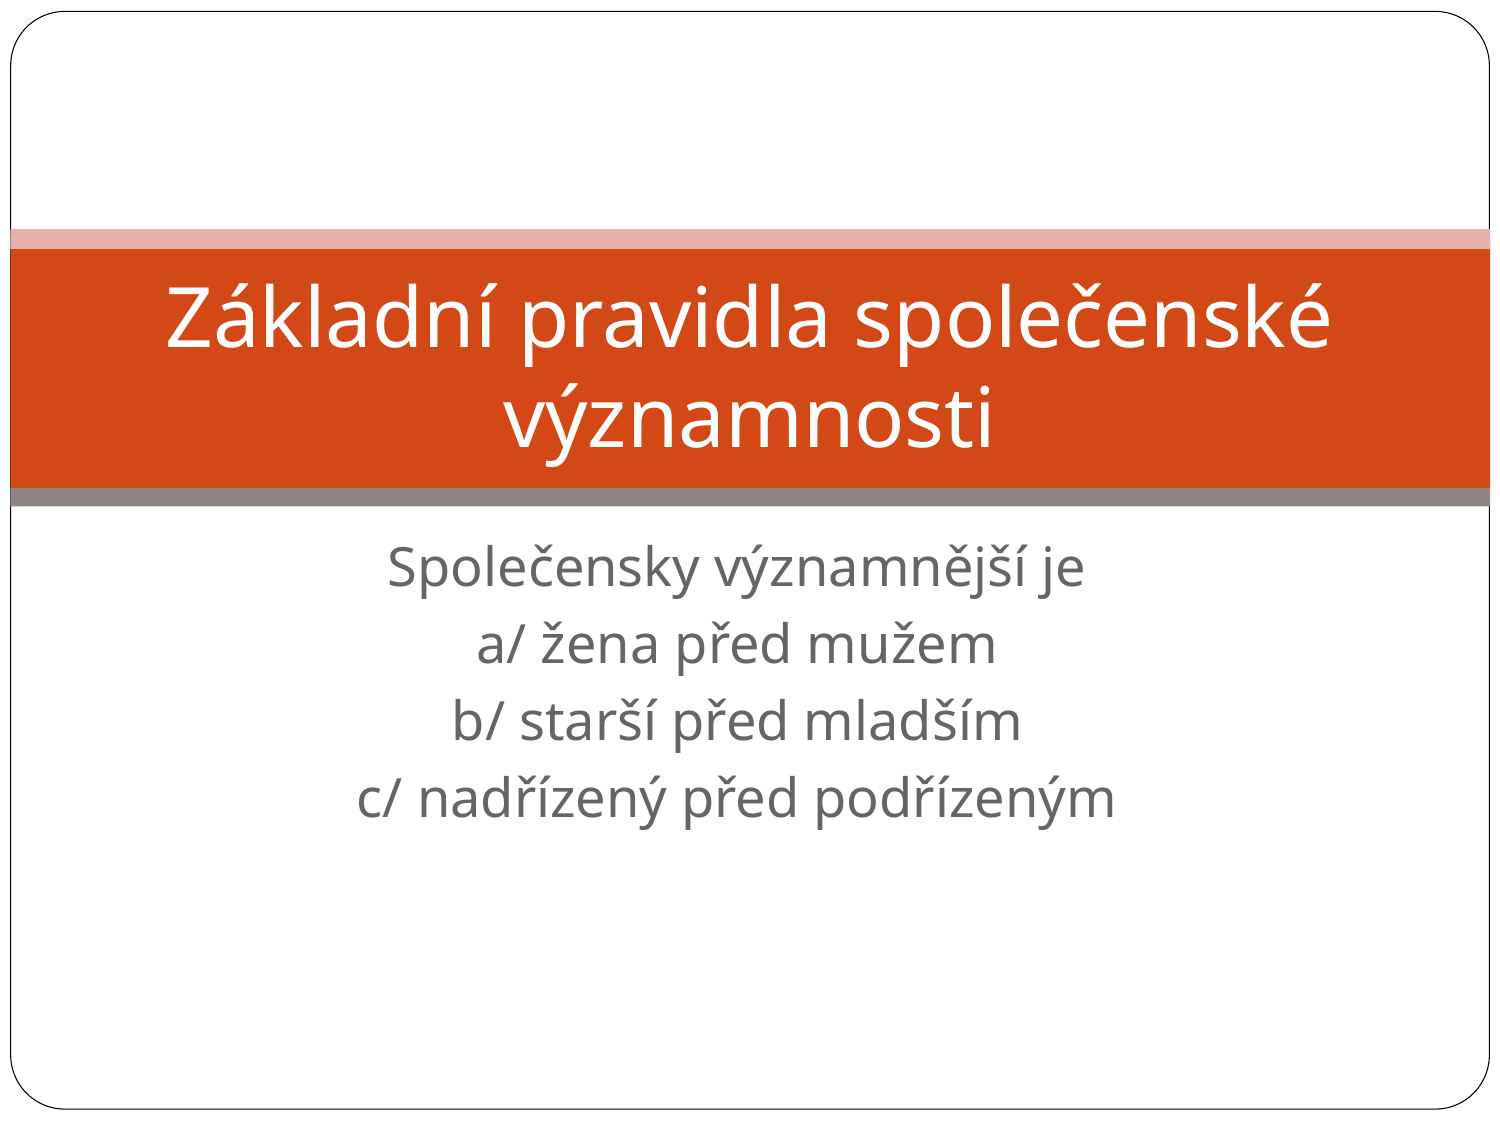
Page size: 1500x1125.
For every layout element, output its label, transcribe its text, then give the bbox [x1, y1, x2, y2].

title Základní pravidla společenské významnosti [75, 247, 1426, 489]
text_box Společensky významnější je a/ žena před mužem b/ starší před mladším c/ nadřízený před podřízeným [212, 524, 1263, 894]
